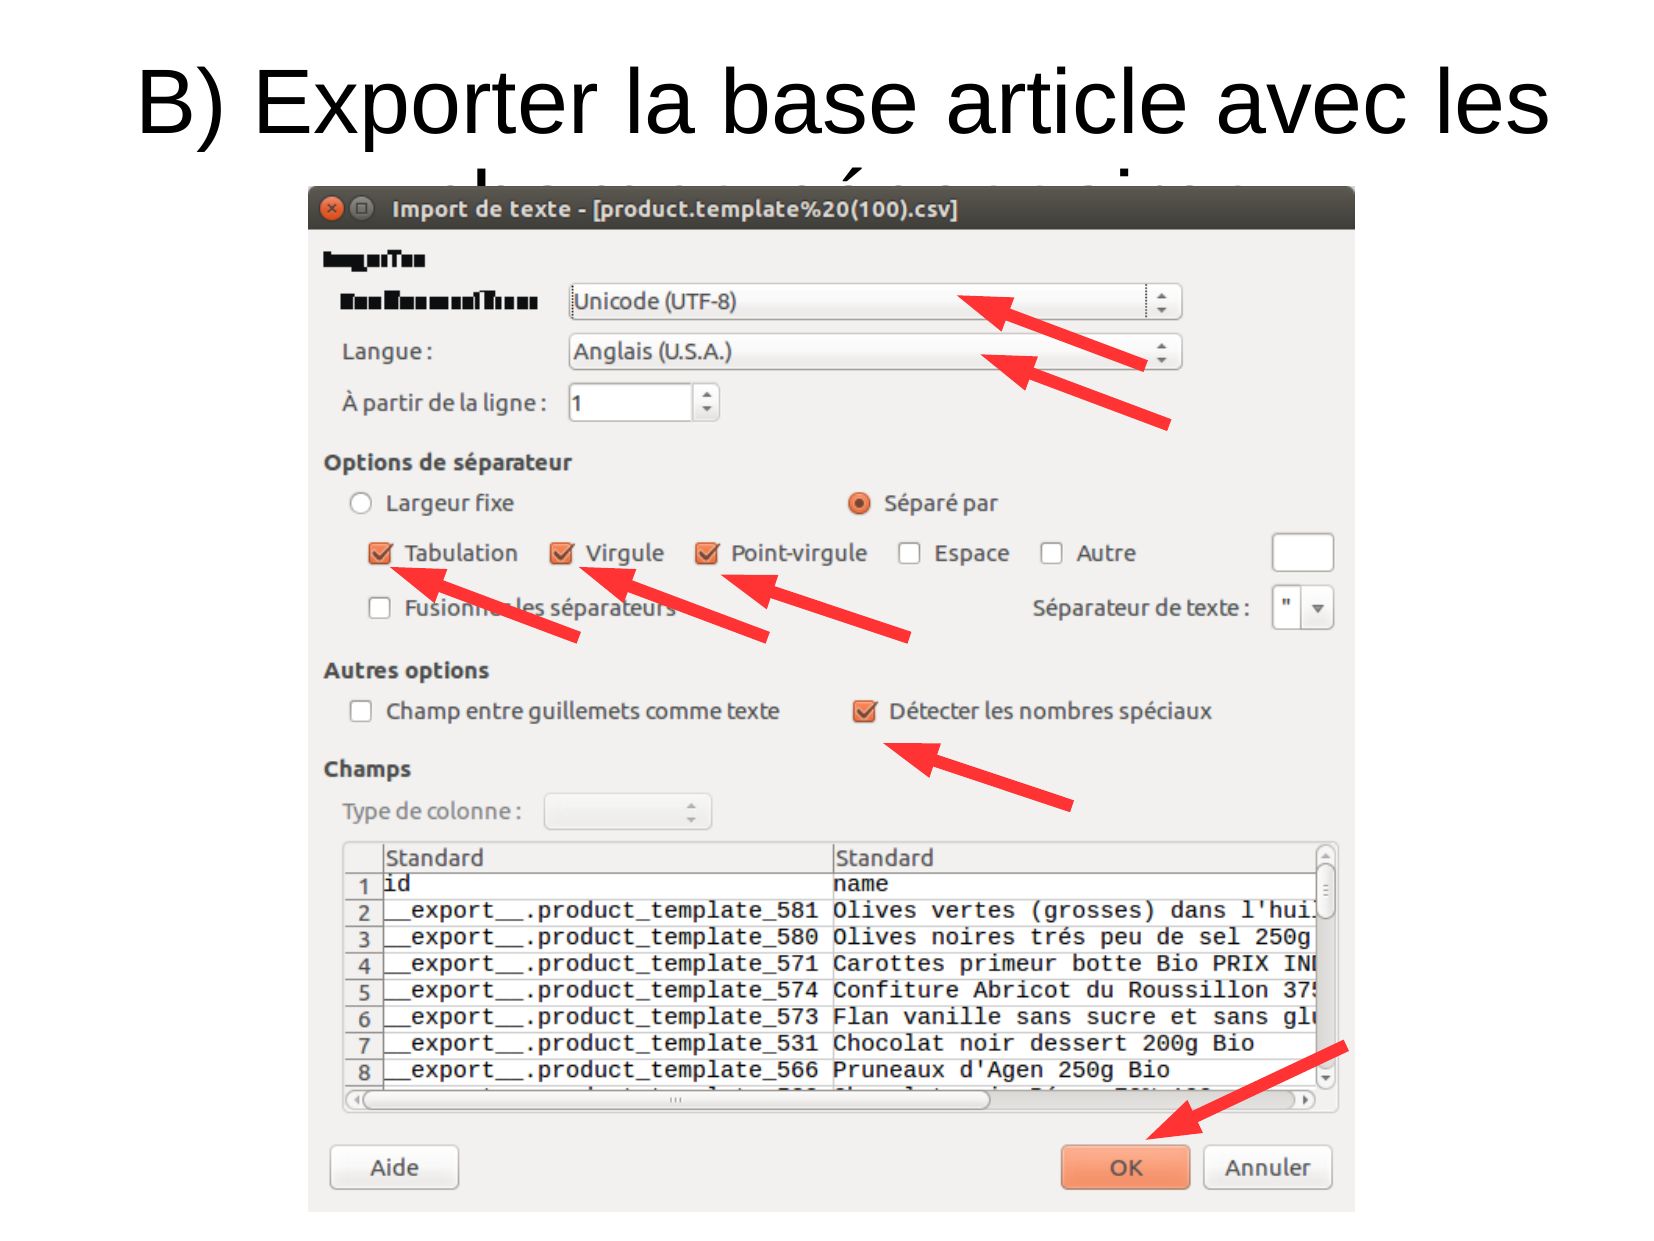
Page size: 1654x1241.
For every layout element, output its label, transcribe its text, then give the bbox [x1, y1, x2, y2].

title B) Exporter la base article avec les champs nécessaires [82, 49, 1571, 257]
picture [308, 186, 1355, 1212]
